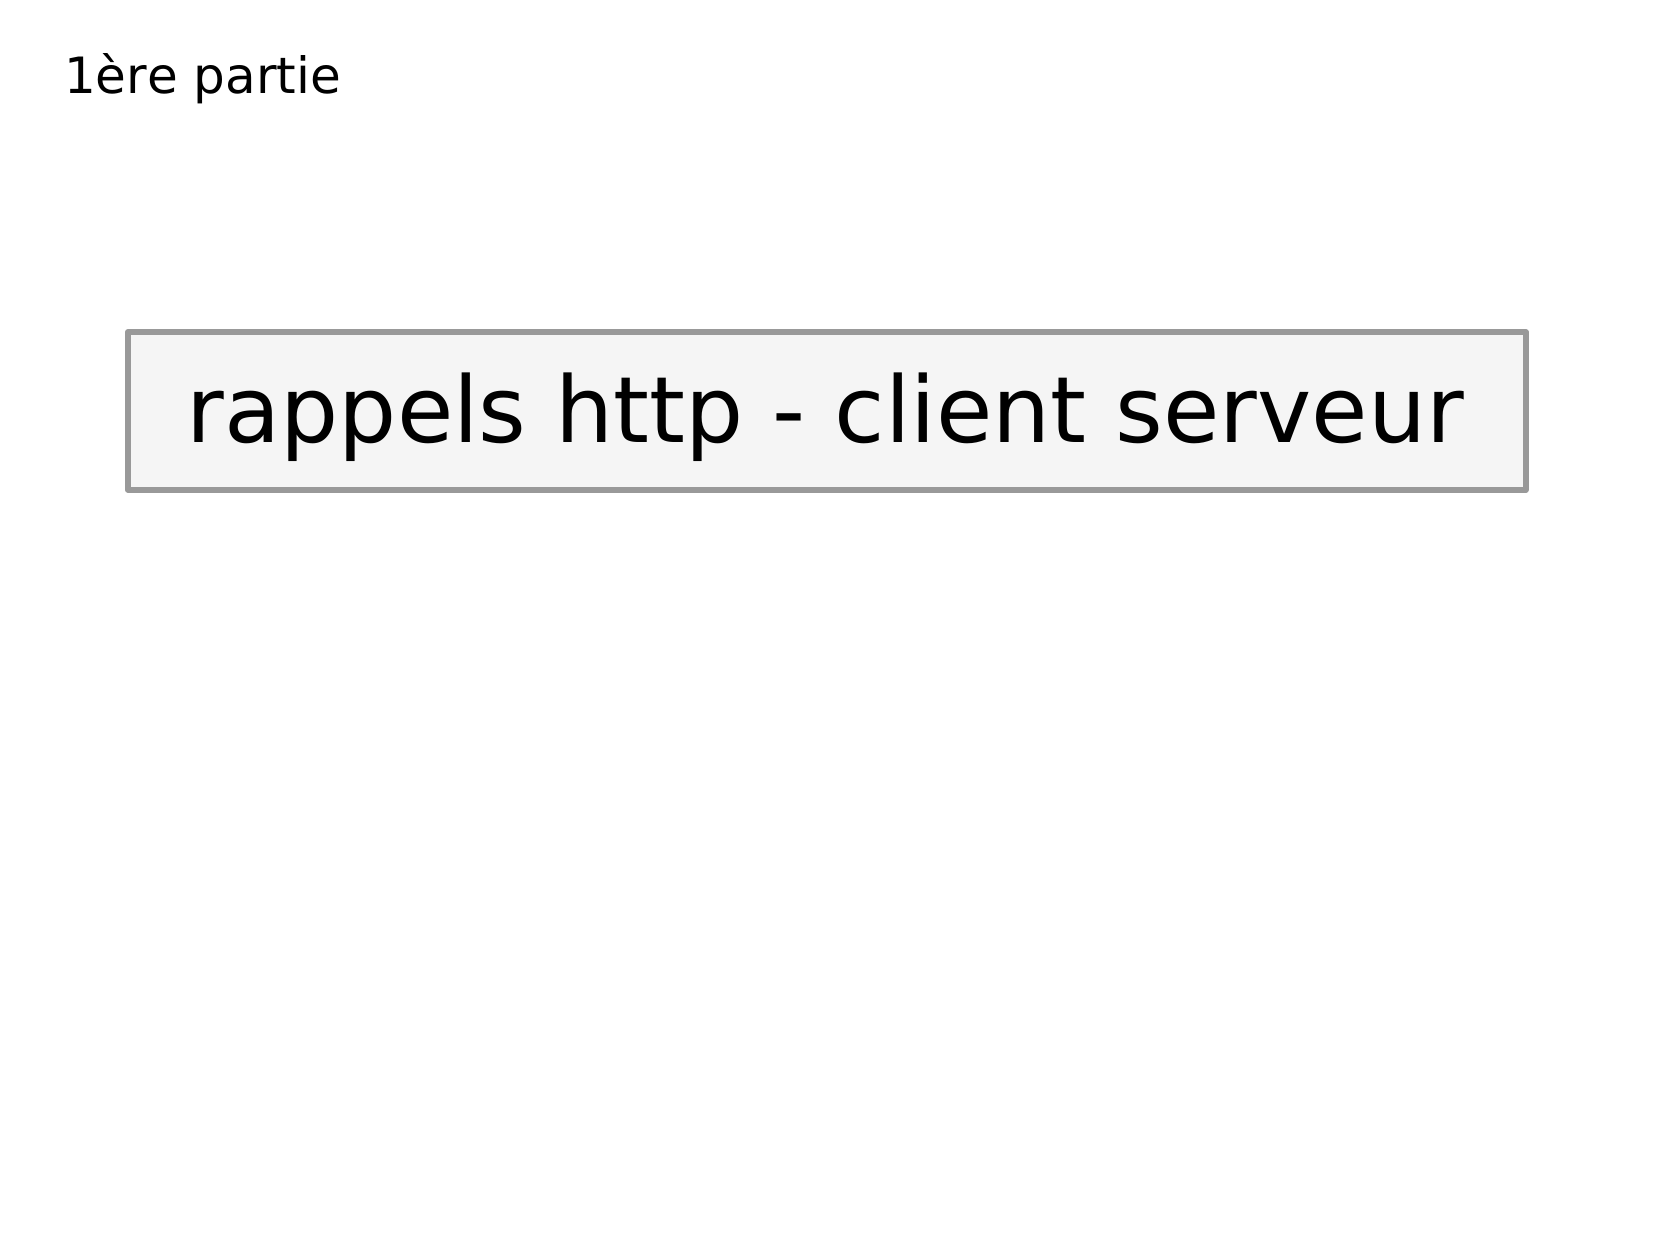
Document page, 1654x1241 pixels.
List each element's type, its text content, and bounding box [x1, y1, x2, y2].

title rappels http - client serveur [136, 347, 1518, 473]
text_box 1ère partie [43, 47, 363, 106]
text_box [127, 331, 1526, 490]
